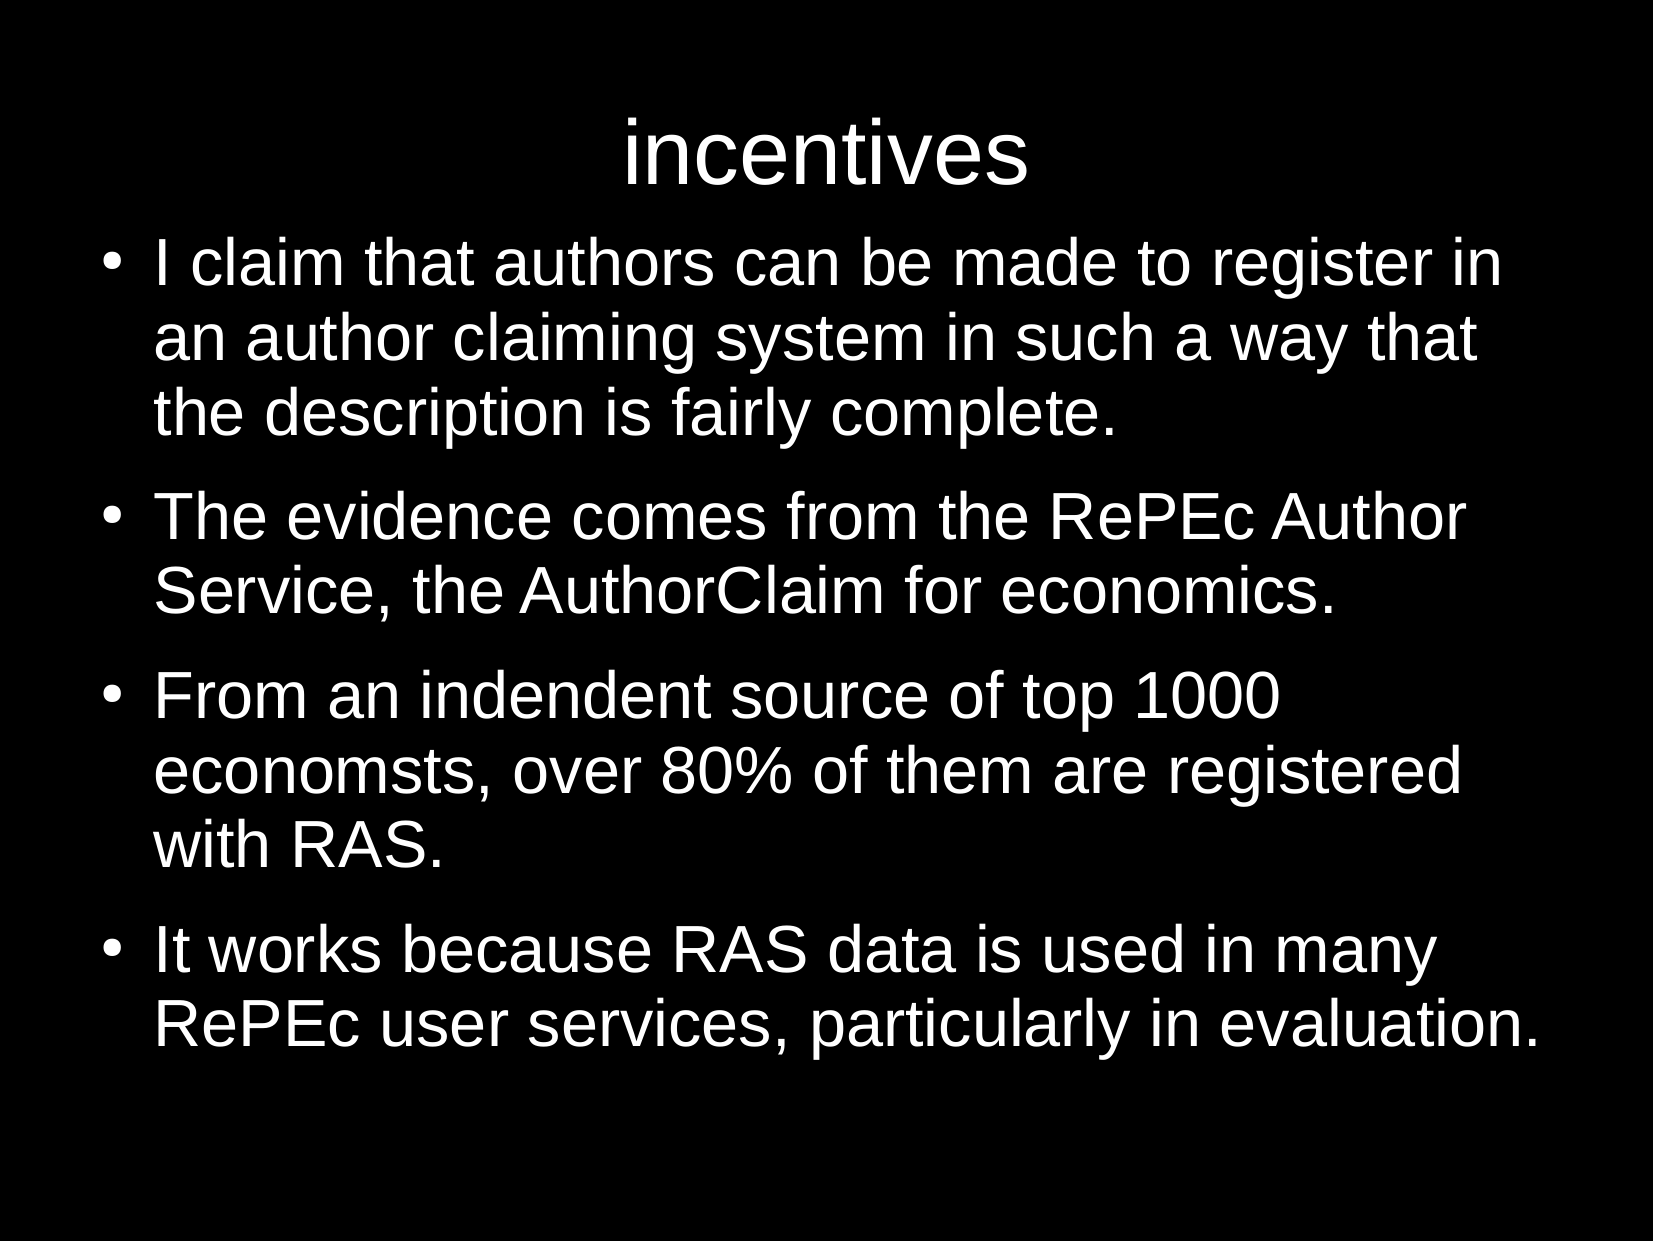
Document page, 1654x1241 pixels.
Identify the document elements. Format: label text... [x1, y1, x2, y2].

title incentives [82, 56, 1571, 225]
list I claim that authors can be made to register in an author claiming system in such a way that the description is fairly complete. The evidence comes from the RePEc Author Service, the AuthorClaim for economics. From an indendent source of top 1000 economsts, over 80% of them are registered with RAS. It works because RAS data is used in many RePEc user services, particularly in evaluation. [82, 225, 1571, 1109]
